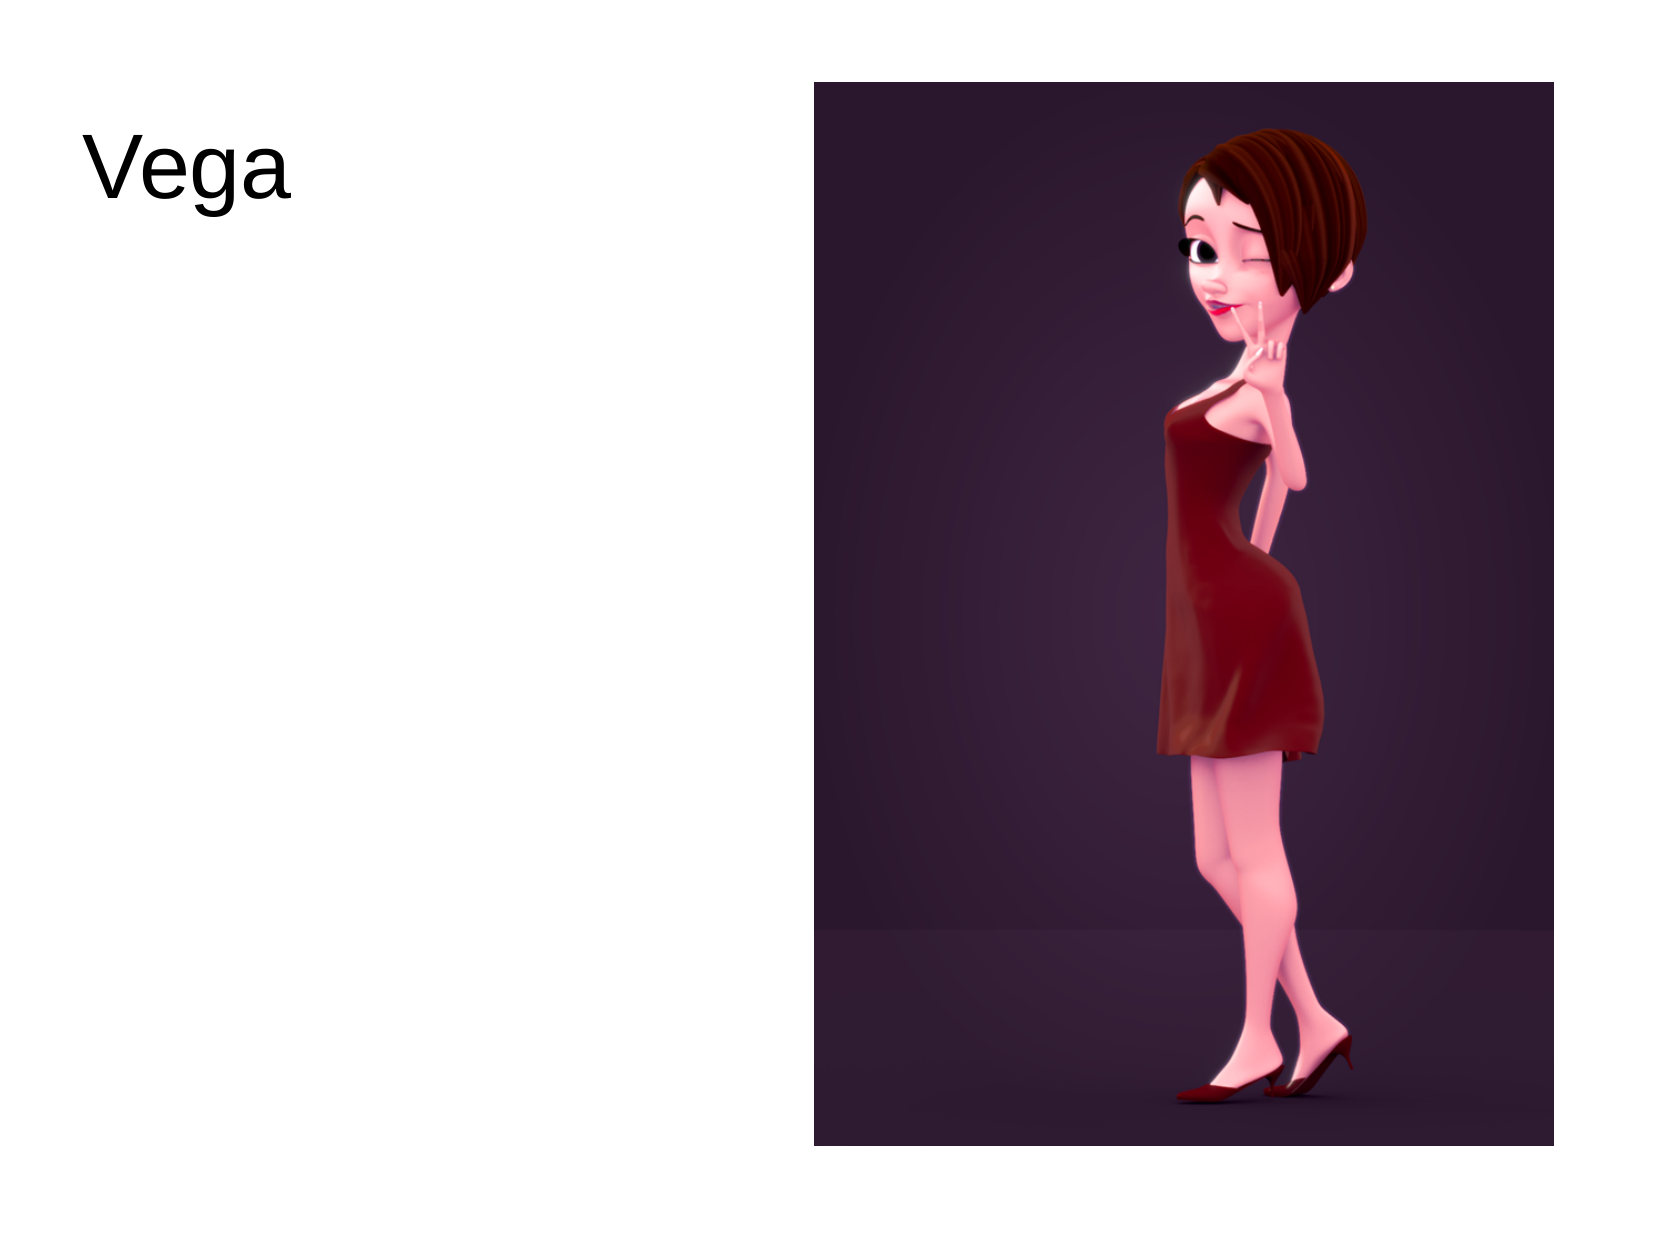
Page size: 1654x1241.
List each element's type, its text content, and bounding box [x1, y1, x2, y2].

picture [814, 82, 1554, 1146]
title Vega [82, 49, 686, 284]
